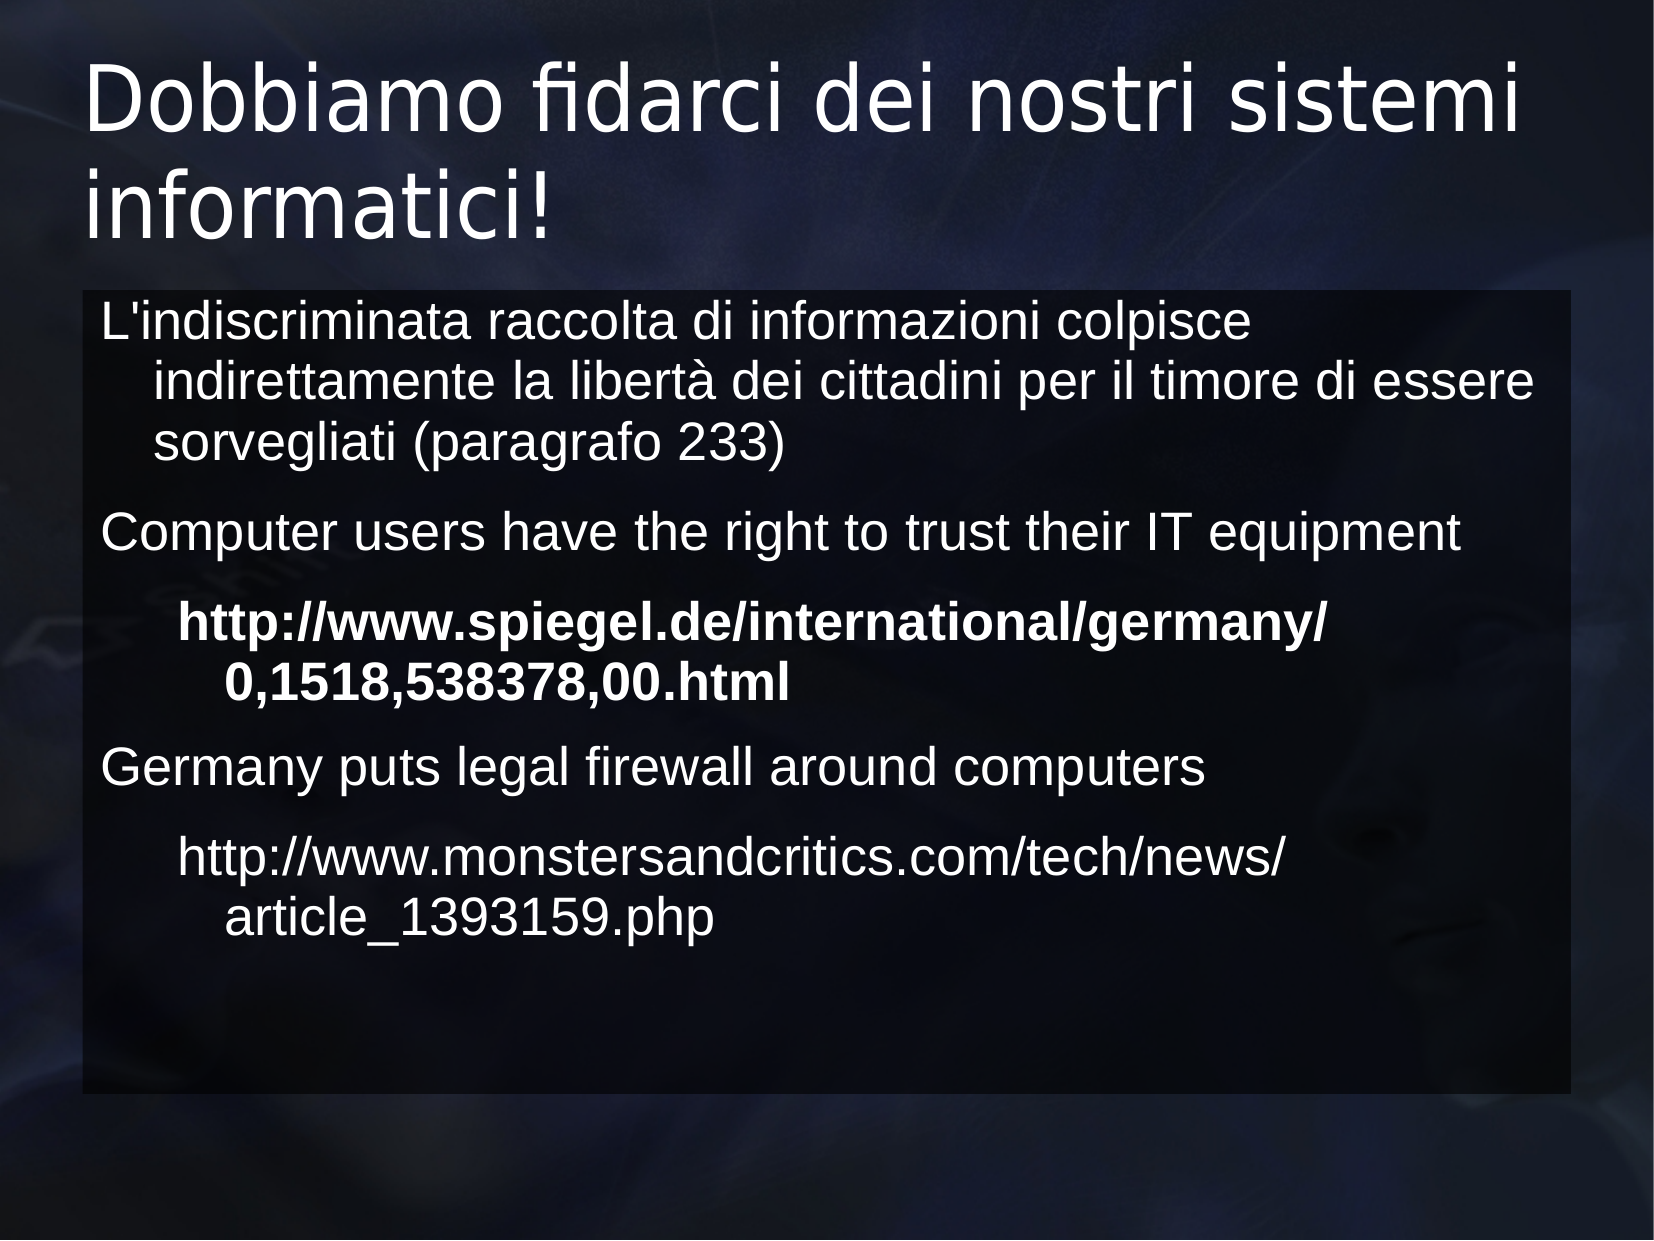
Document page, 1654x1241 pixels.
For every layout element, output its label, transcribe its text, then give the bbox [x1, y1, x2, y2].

list L'indiscriminata raccolta di informazioni colpisce indirettamente la libertà dei cittadini per il timore di essere sorvegliati (paragrafo 233) Computer users have the right to trust their IT equipment http://www.spiegel.de/international/germany/0,1518,538378,00.html Germany puts legal firewall around computers http://www.monstersandcritics.com/tech/news/article_1393159.php [82, 290, 1571, 1094]
title Dobbiamo fidarci dei nostri sistemi informatici! [82, 45, 1571, 261]
picture [0, 0, 1654, 1240]
